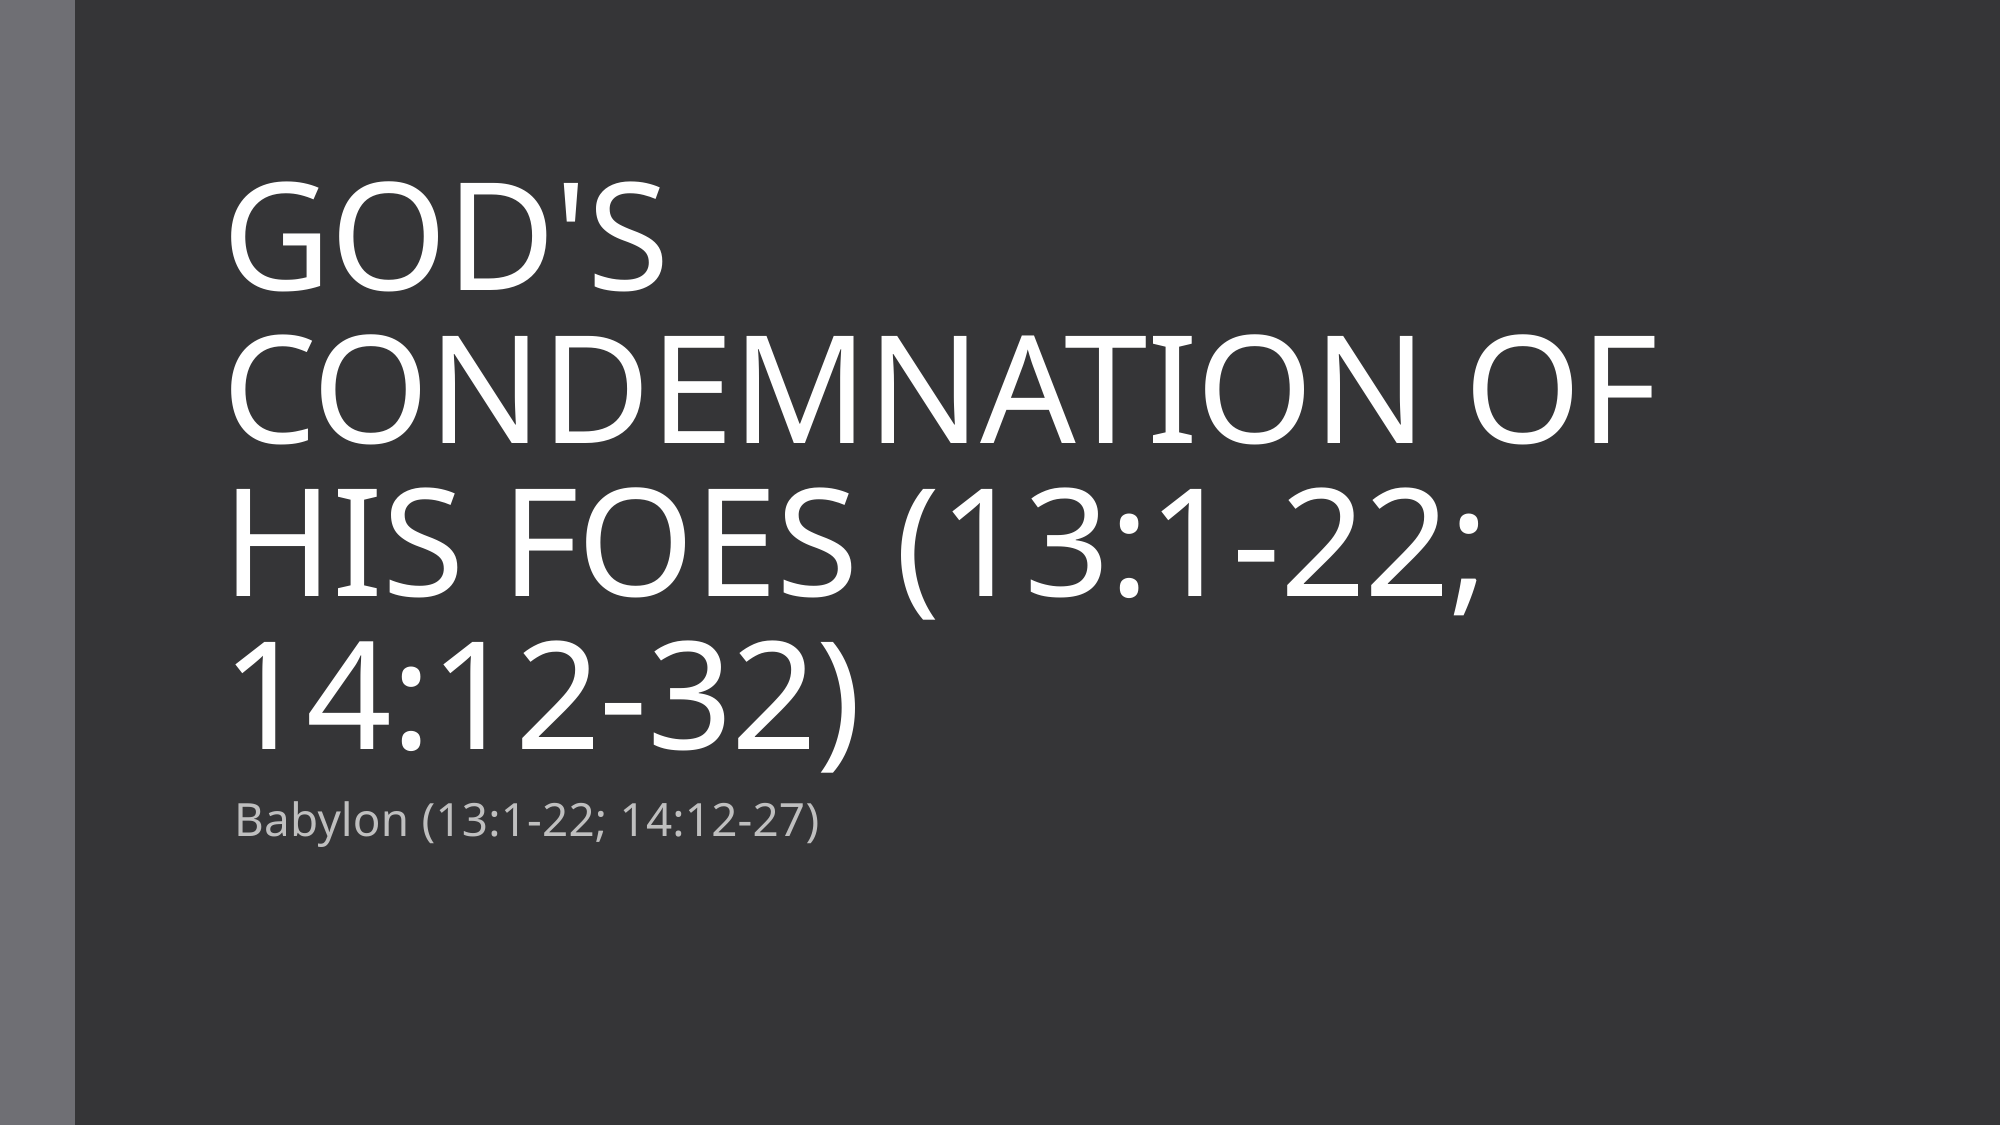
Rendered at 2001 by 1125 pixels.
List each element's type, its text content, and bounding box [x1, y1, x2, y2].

title GOD'S CONDEMNATION OF HIS FOES (13:1-22; 14:12-32) [206, 124, 1752, 787]
subtitle Babylon (13:1-22; 14:12-27) [206, 787, 1752, 1066]
